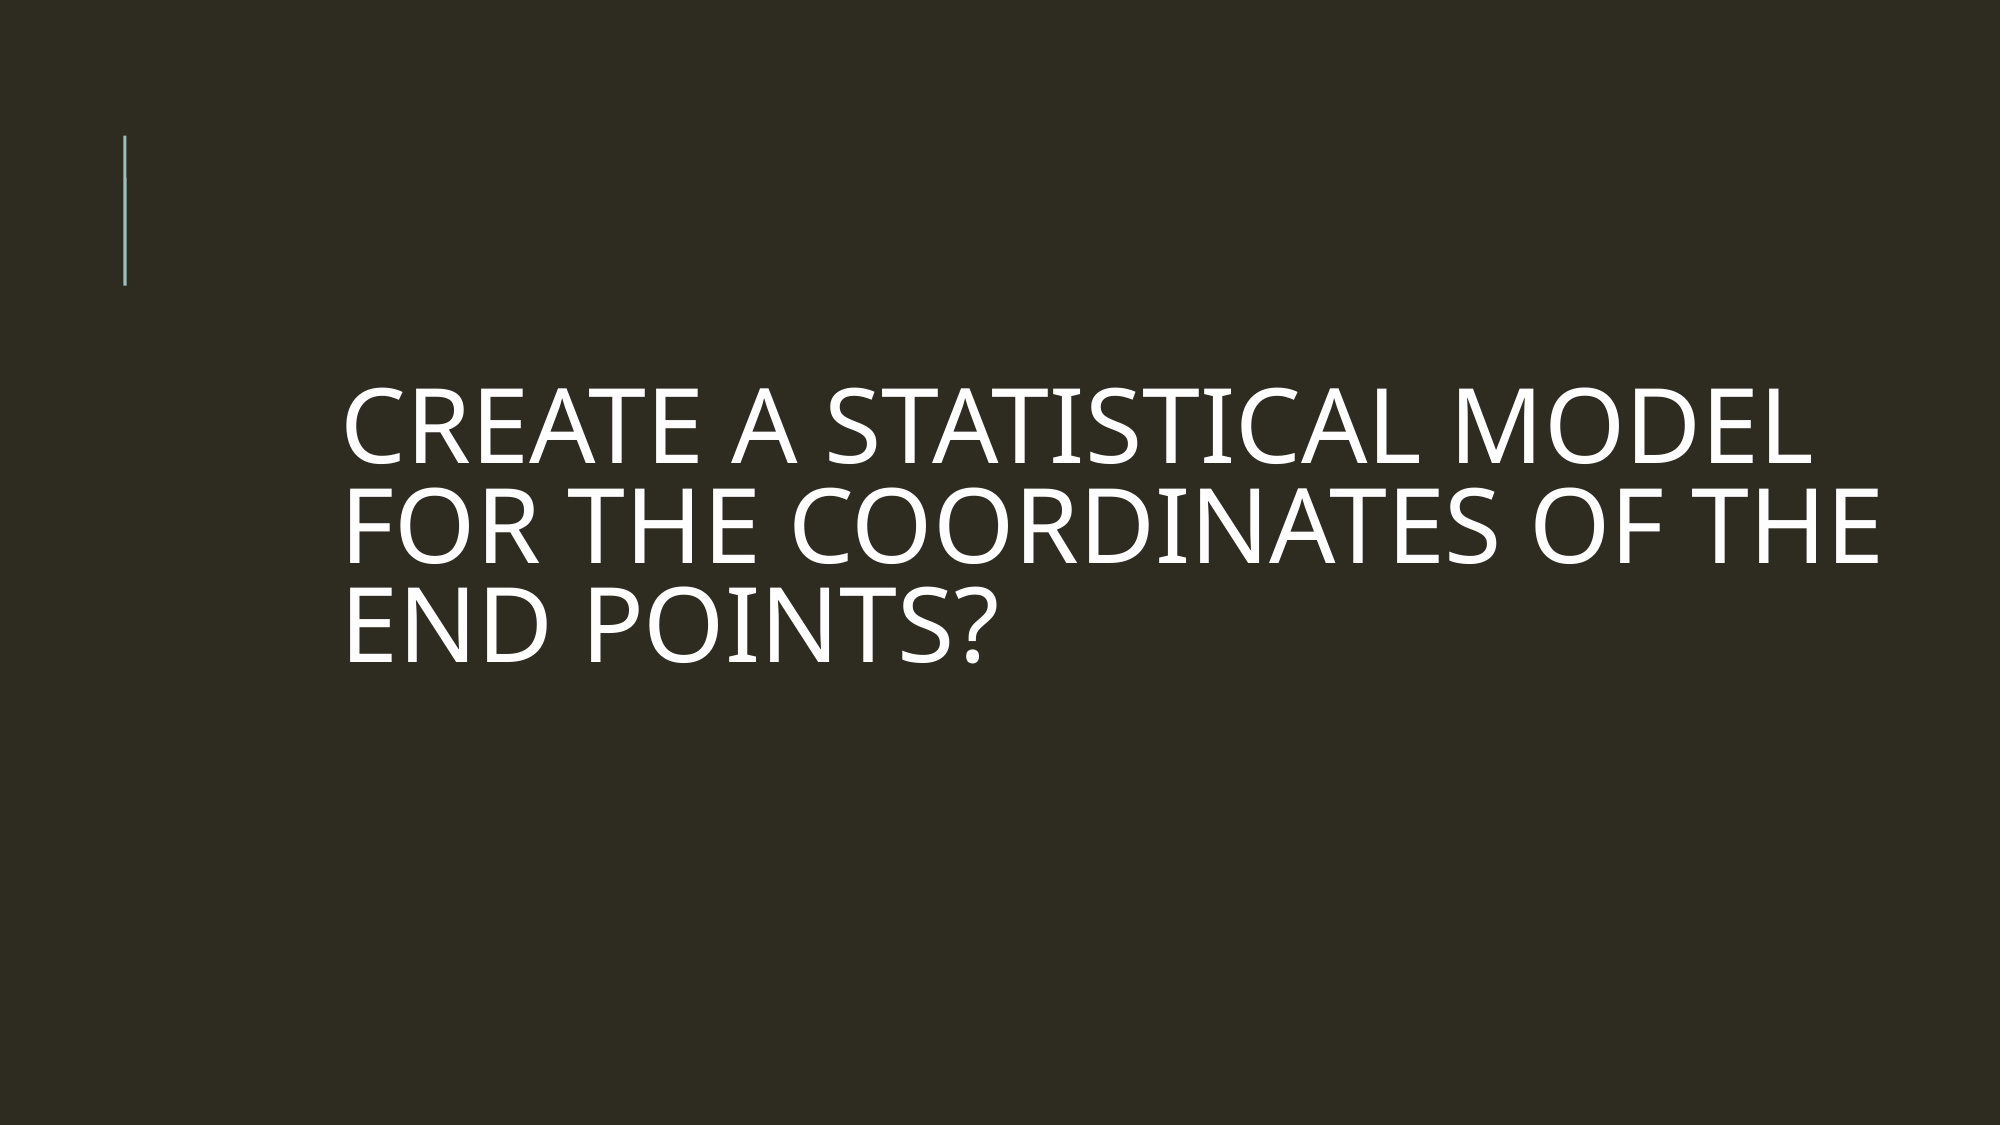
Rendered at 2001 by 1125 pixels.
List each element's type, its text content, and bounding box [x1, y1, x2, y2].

title CREATE A STATISTICAL MODEL FOR THE COORDINATES OF THE END POINTS? [325, 410, 1921, 657]
